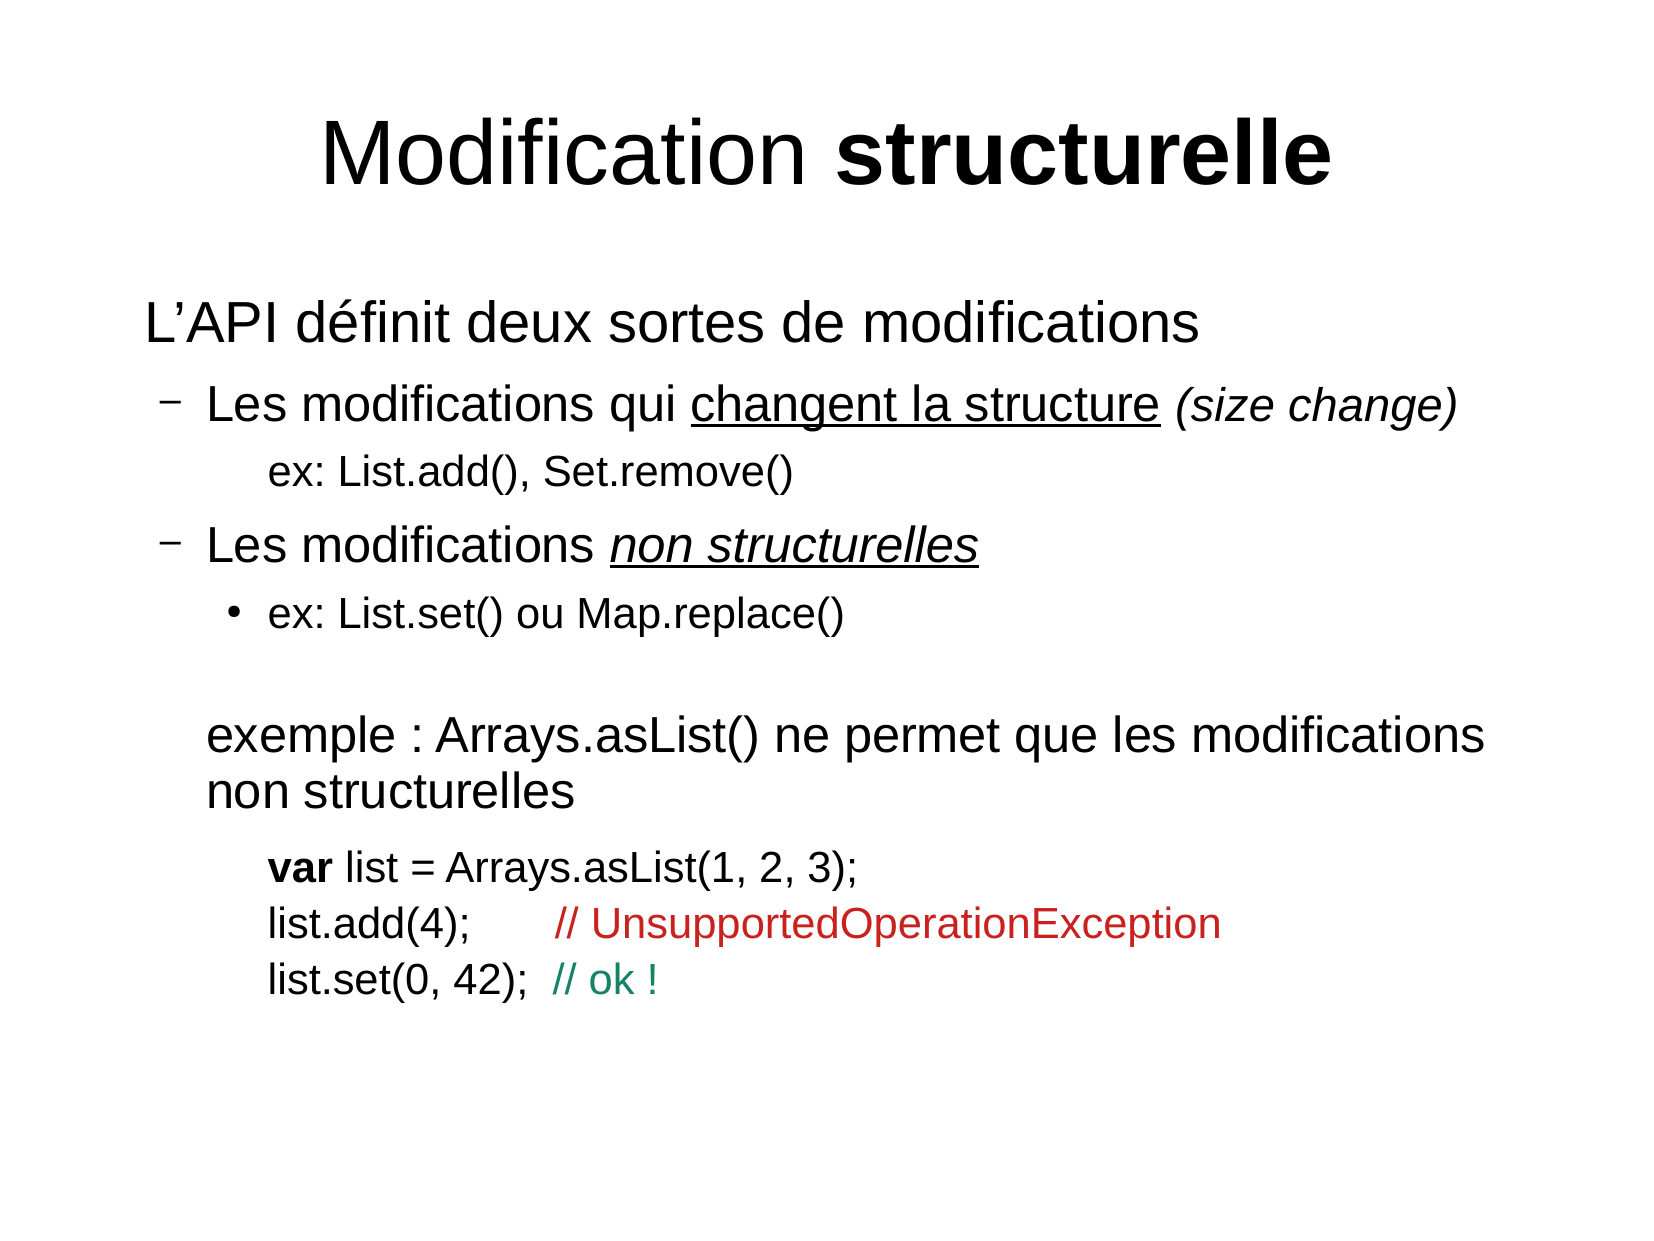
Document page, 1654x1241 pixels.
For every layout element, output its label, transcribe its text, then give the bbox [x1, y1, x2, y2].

title Modification structurelle [82, 49, 1571, 257]
list L’API définit deux sortes de modifications Les modifications qui changent la structure (size change) ex: List.add(), Set.remove() Les modifications non structurelles ex: List.set() ou Map.replace() exemple : Arrays.asList() ne permet que les modifications non structurelles var list = Arrays.asList(1, 2, 3); list.add(4); // UnsupportedOperationException list.set(0, 42); // ok ! [82, 290, 1571, 1010]
